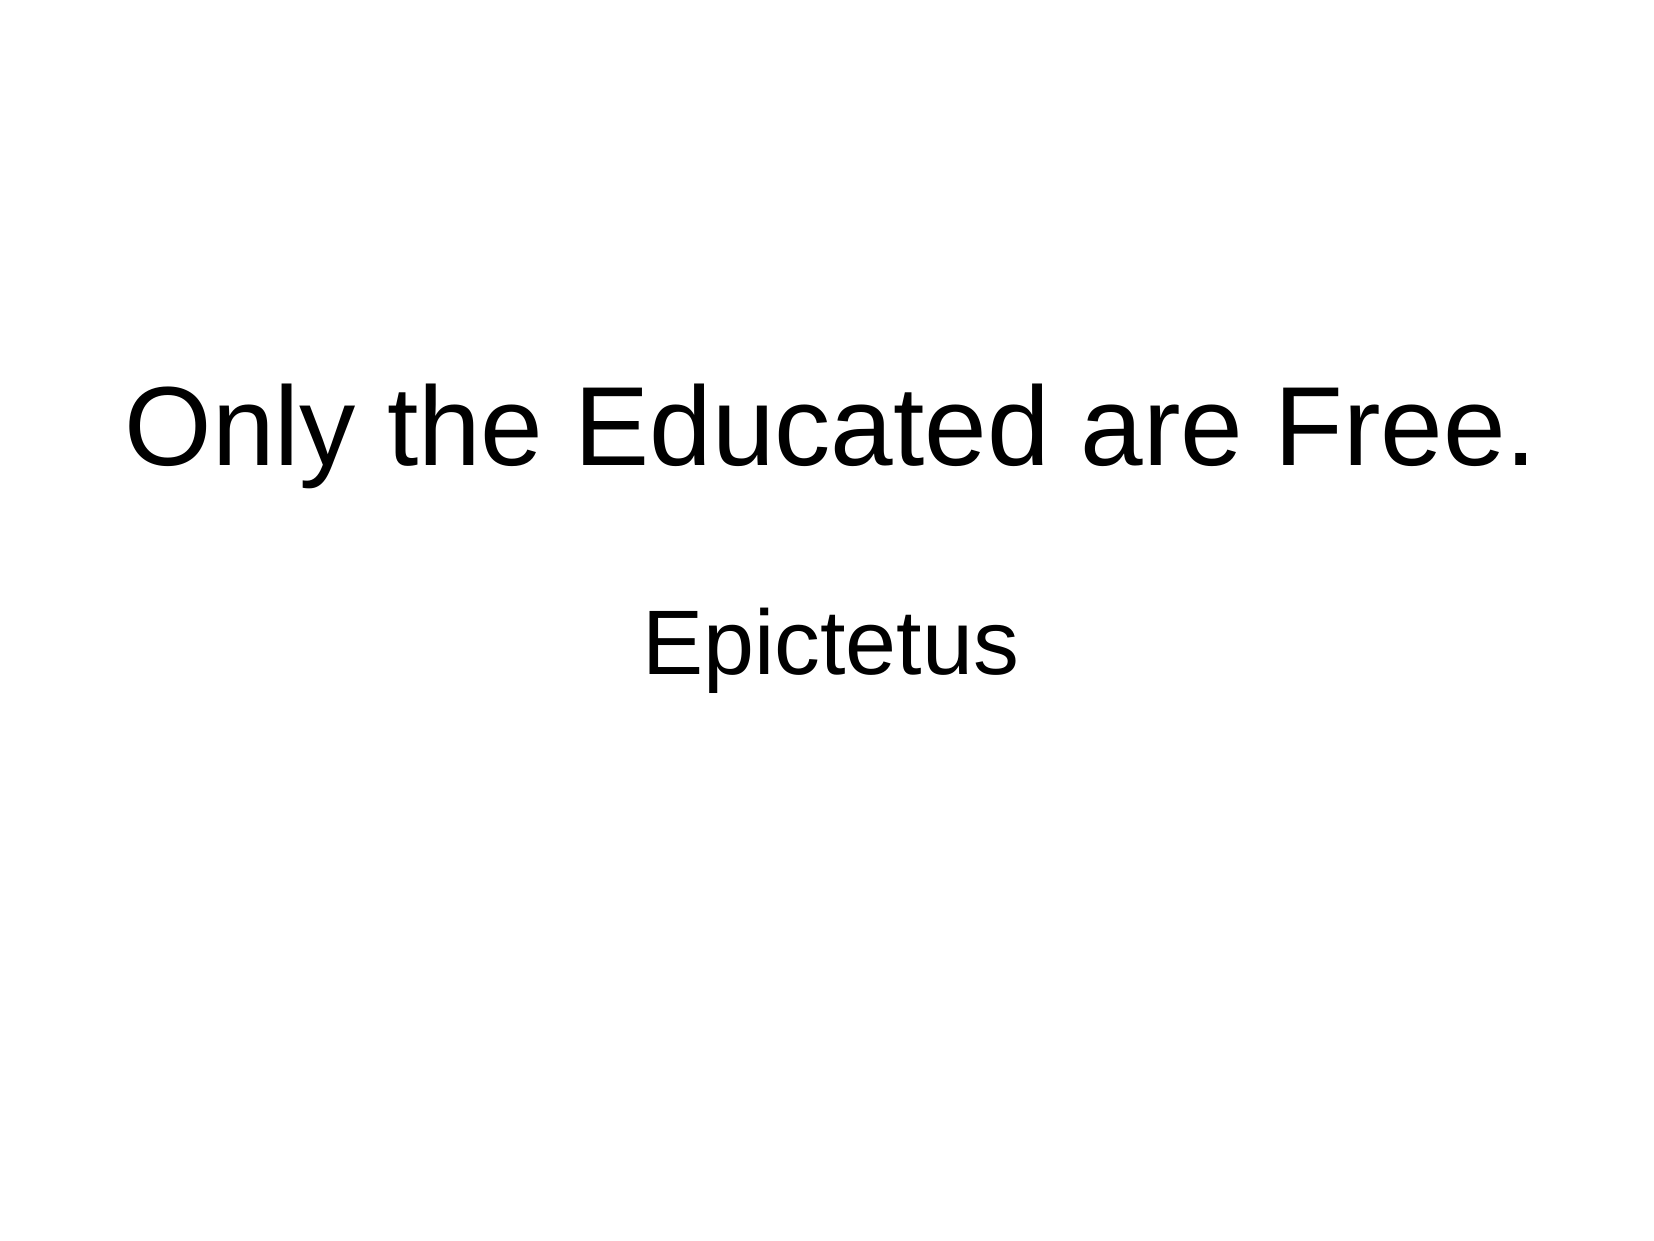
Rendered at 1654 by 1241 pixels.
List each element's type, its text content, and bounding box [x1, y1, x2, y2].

title Only the Educated are Free. Epictetus [86, 363, 1576, 695]
